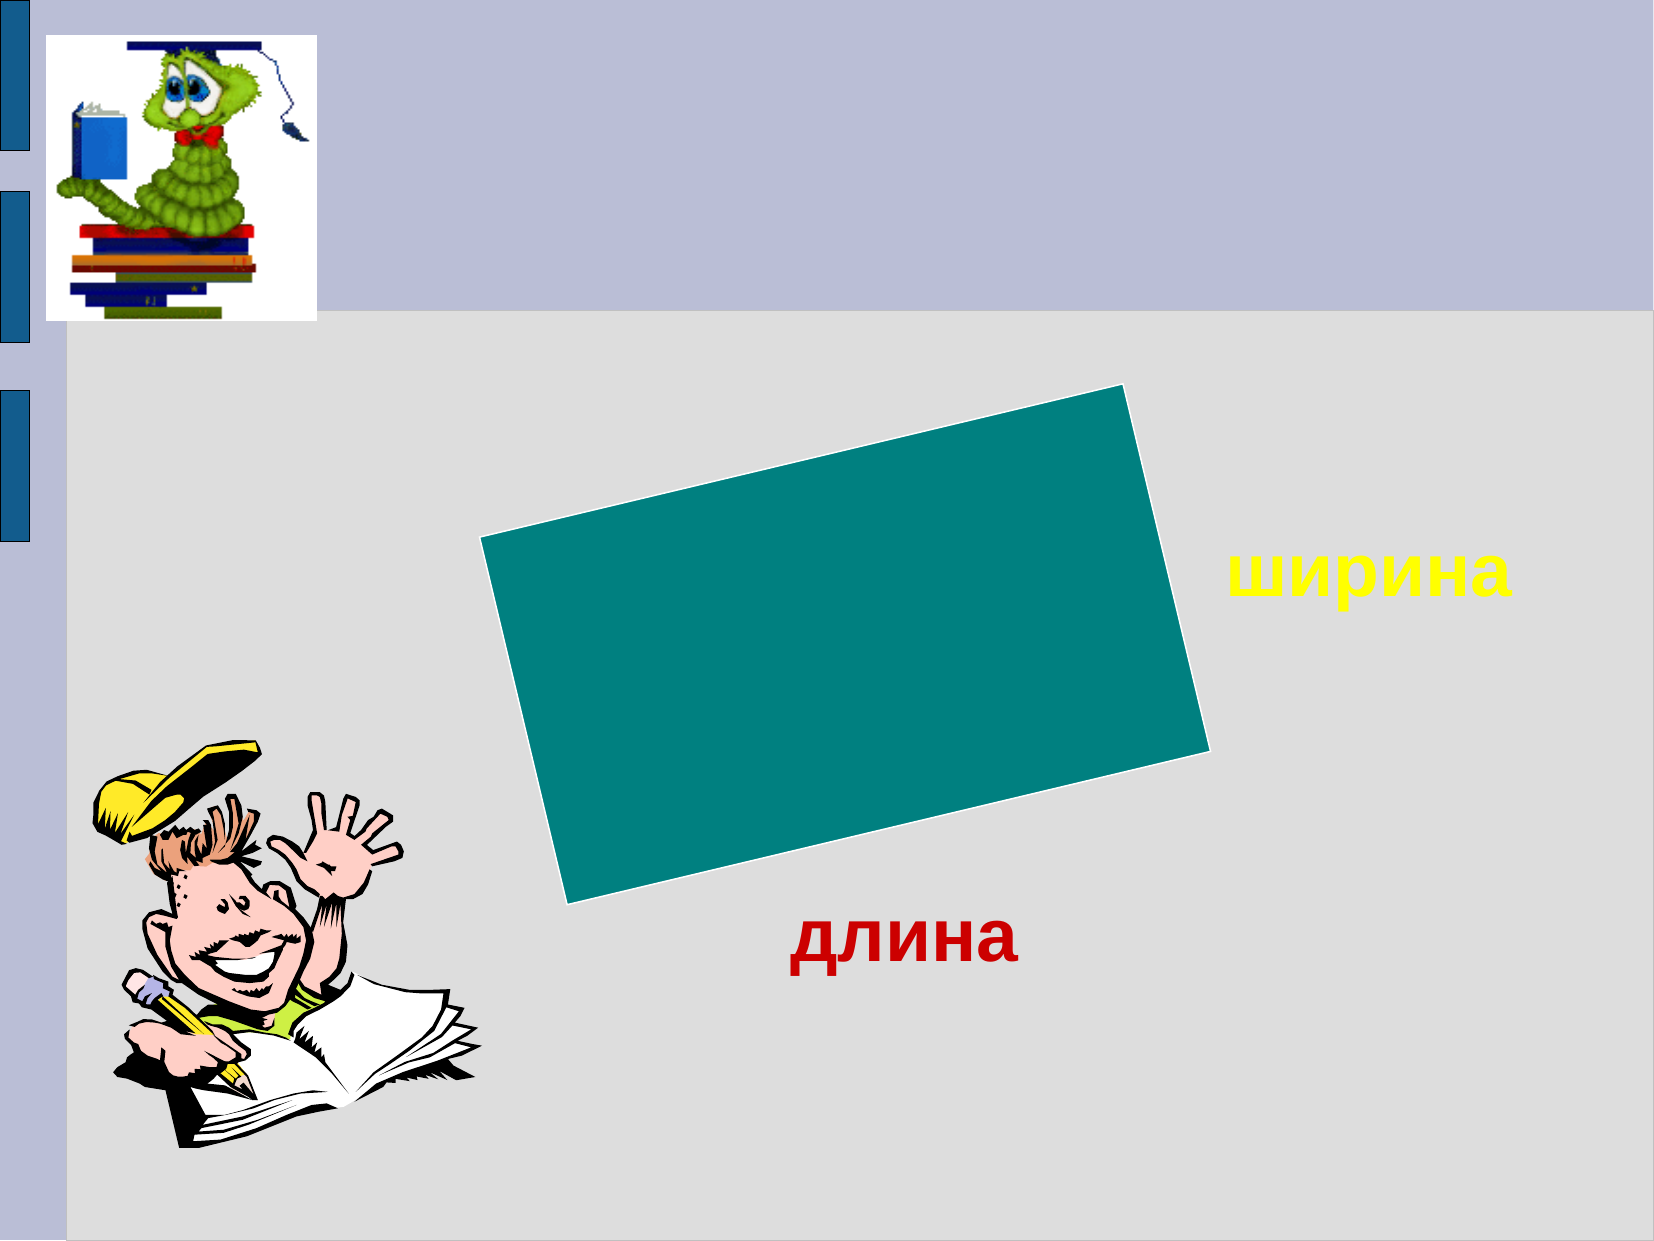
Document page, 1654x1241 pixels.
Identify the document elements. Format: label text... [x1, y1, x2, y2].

picture [88, 737, 483, 1152]
text_box ширина [1210, 521, 1528, 621]
picture [46, 35, 317, 321]
text_box [479, 383, 1211, 905]
text_box длина [775, 885, 1034, 985]
